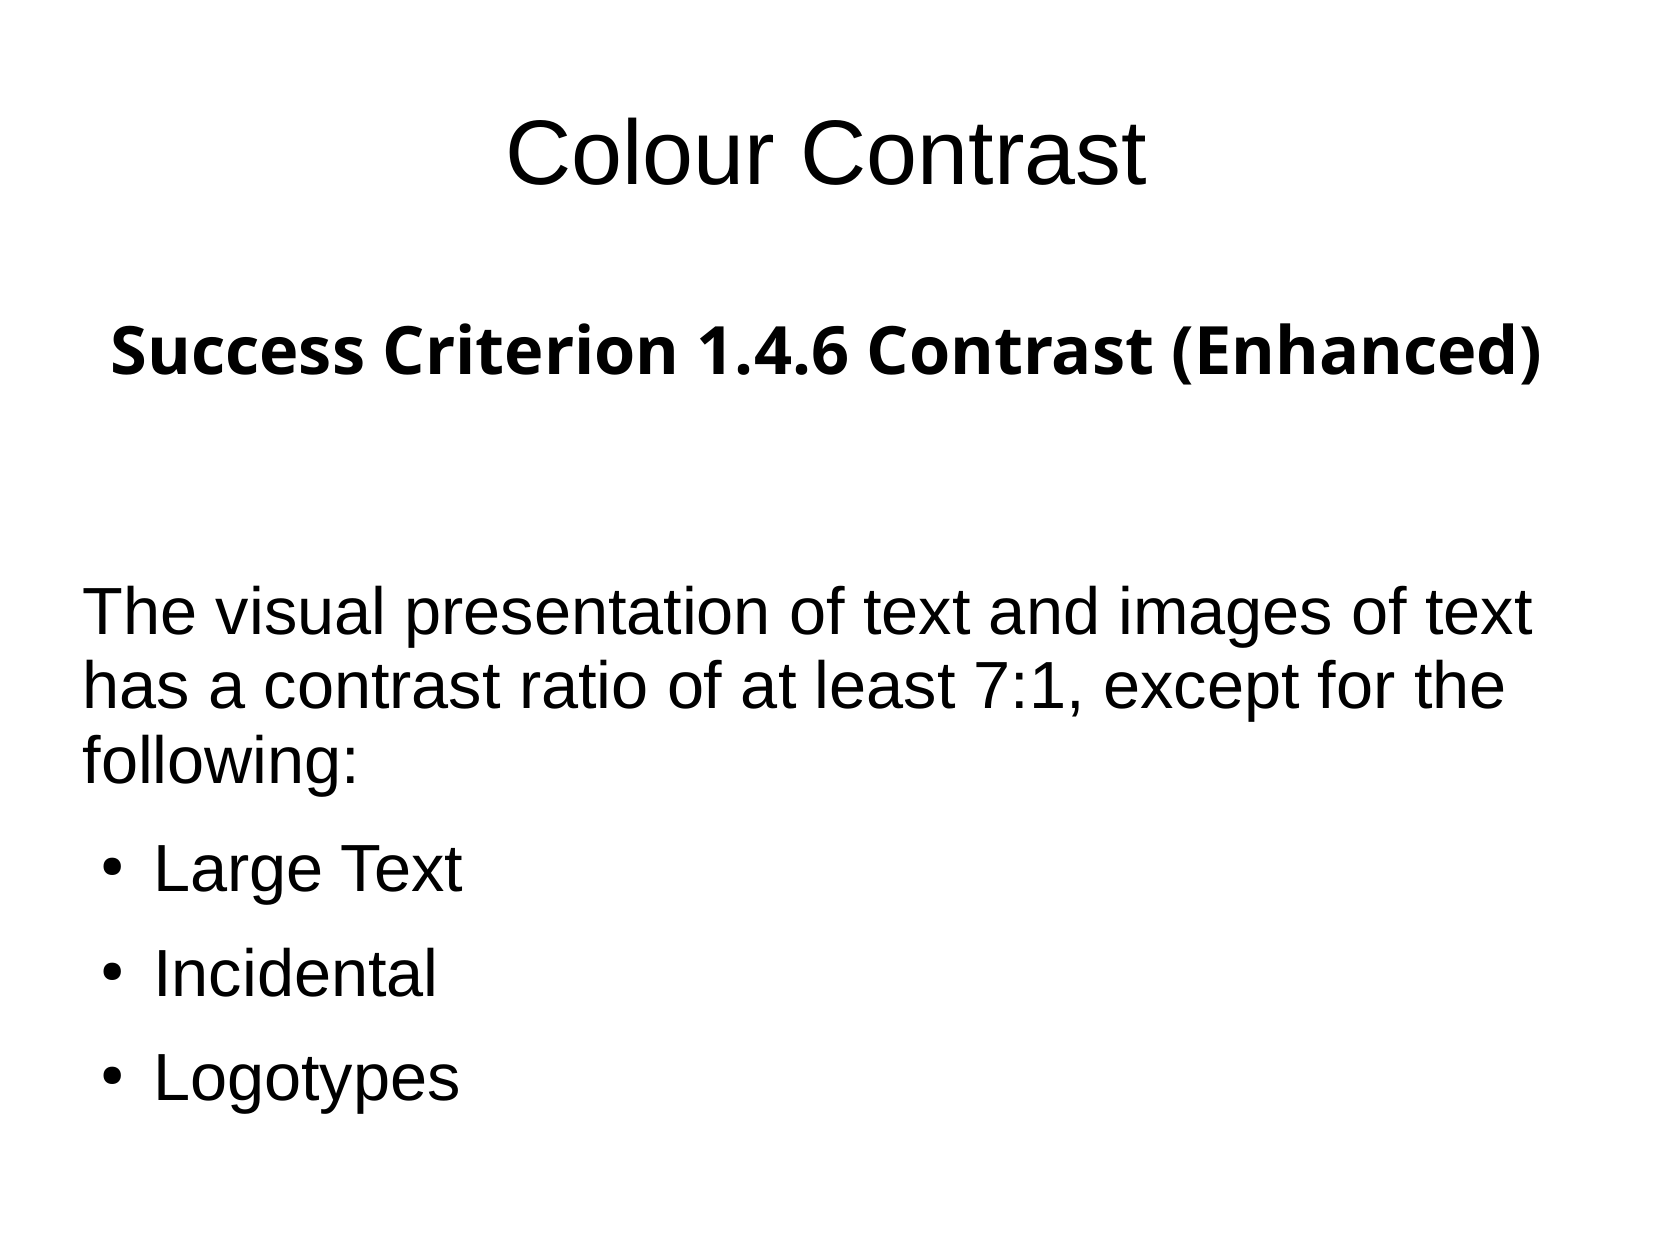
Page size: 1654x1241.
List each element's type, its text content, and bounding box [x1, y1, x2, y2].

list Success Criterion 1.4.6 Contrast (Enhanced) The visual presentation of text and images of text has a contrast ratio of at least 7:1, except for the following: Large Text Incidental Logotypes [82, 303, 1571, 1123]
title Colour Contrast [82, 49, 1571, 257]
